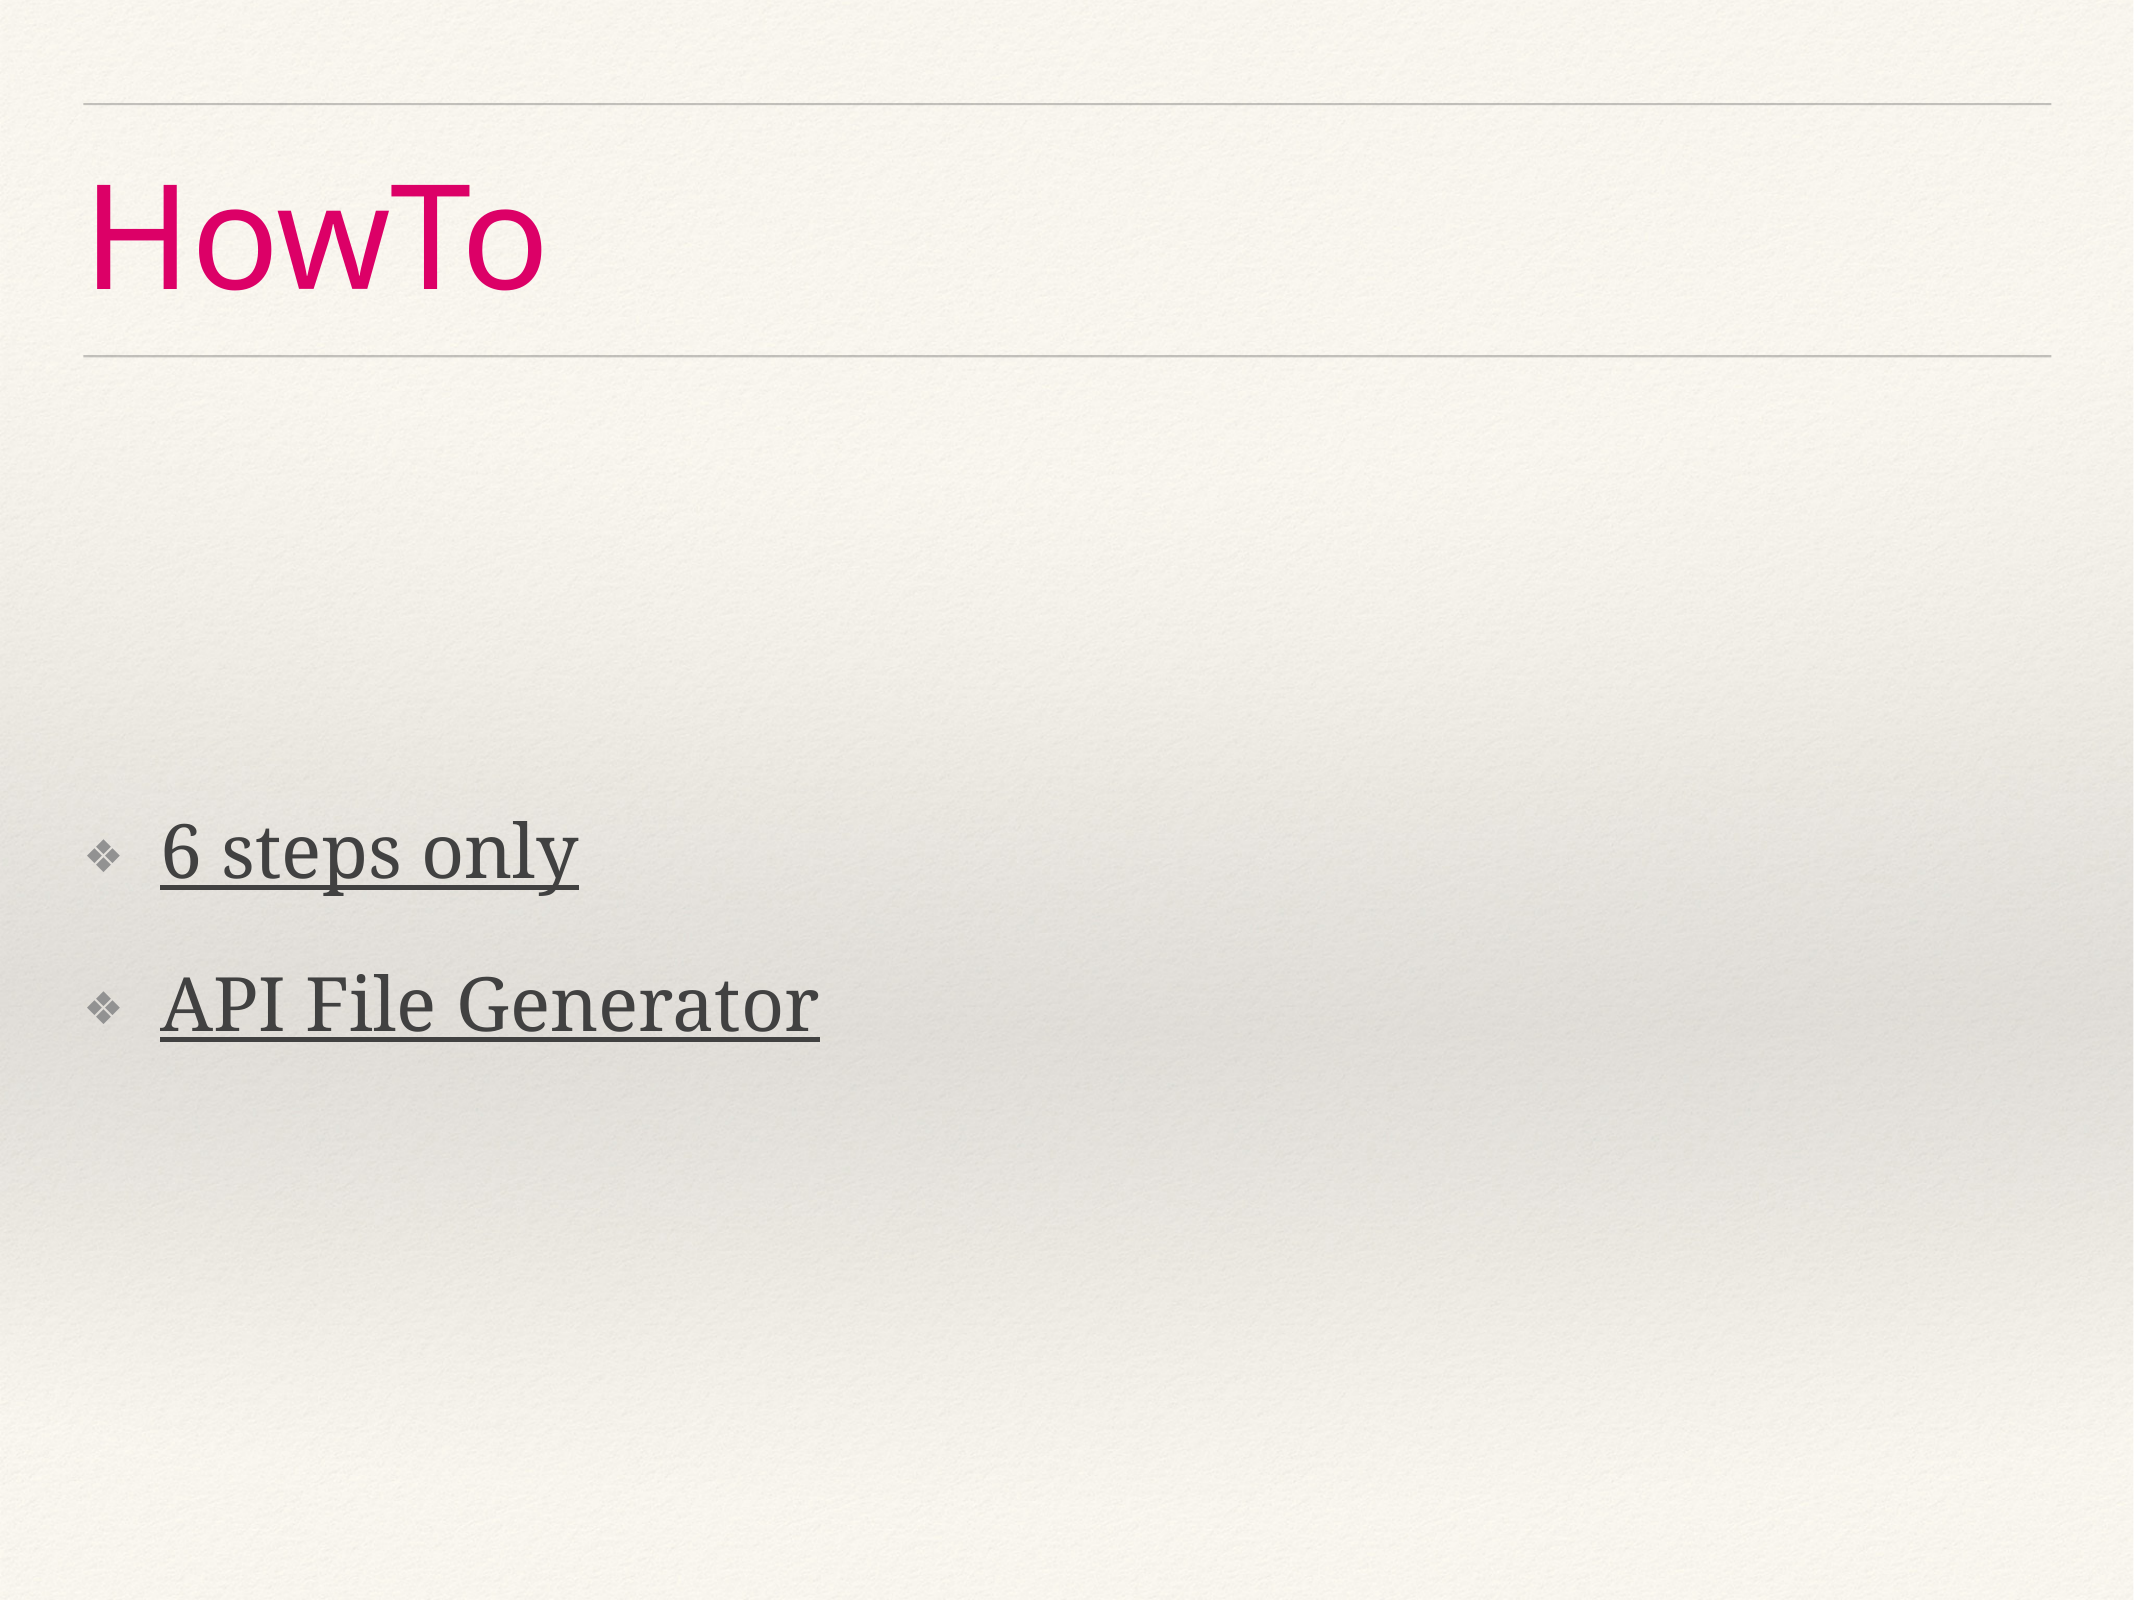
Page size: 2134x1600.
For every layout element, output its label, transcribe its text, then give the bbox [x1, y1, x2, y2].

title HowTo [83, 131, 2050, 332]
picture [0, 0, 2134, 1600]
list 6 steps only API File Generator [83, 431, 2050, 1432]
